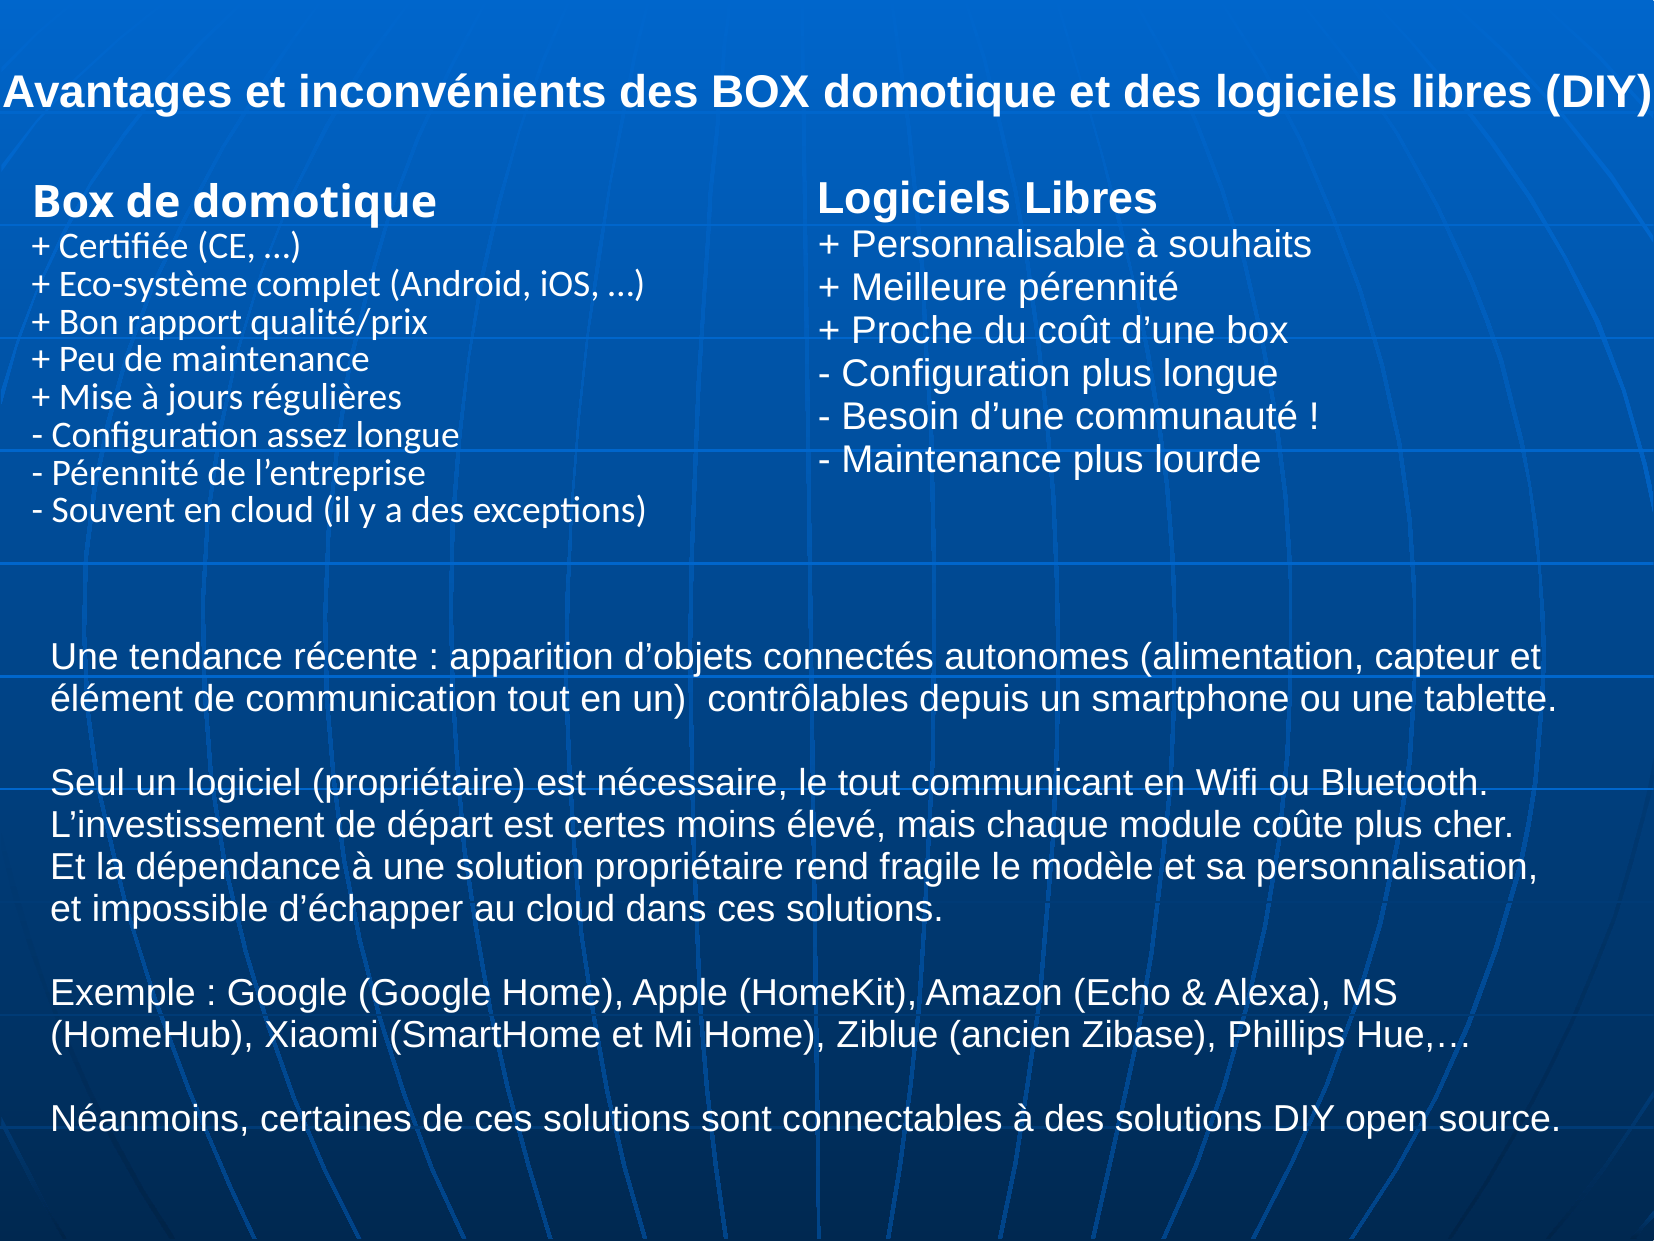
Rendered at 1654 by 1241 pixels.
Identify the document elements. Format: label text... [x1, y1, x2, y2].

text_box Box de domotique + Certifiée (CE, …) + Eco-système complet (Android, iOS, …) + Bon rapport qualité/prix + Peu de maintenance + Mise à jours régulières - Configuration assez longue - Pérennité de l’entreprise - Souvent en cloud (il y a des exceptions) [16, 162, 750, 665]
text_box Logiciels Libres + Personnalisable à souhaits + Meilleure pérennité + Proche du coût d’une box - Configuration plus longue - Besoin d’une communauté ! - Maintenance plus lourde [803, 165, 1536, 556]
text_box Une tendance récente : apparition d’objets connectés autonomes (alimentation, capteur et élément de communication tout en un) contrôlables depuis un smartphone ou une tablette. Seul un logiciel (propriétaire) est nécessaire, le tout communicant en Wifi ou Bluetooth. L’investissement de départ est certes moins élevé, mais chaque module coûte plus cher. Et la dépendance à une solution propriétaire rend fragile le modèle et sa personnalisation, et impossible d’échapper au cloud dans ces solutions. Exemple : Google (Google Home), Apple (HomeKit), Amazon (Echo & Alexa), MS (HomeHub), Xiaomi (SmartHome et Mi Home), Ziblue (ancien Zibase), Phillips Hue,… Néanmoins, certaines de ces solutions sont connectables à des solutions DIY open source. [35, 628, 1583, 1193]
text_box Avantages et inconvénients des BOX domotique et des logiciels libres (DIY) [0, 59, 1654, 177]
